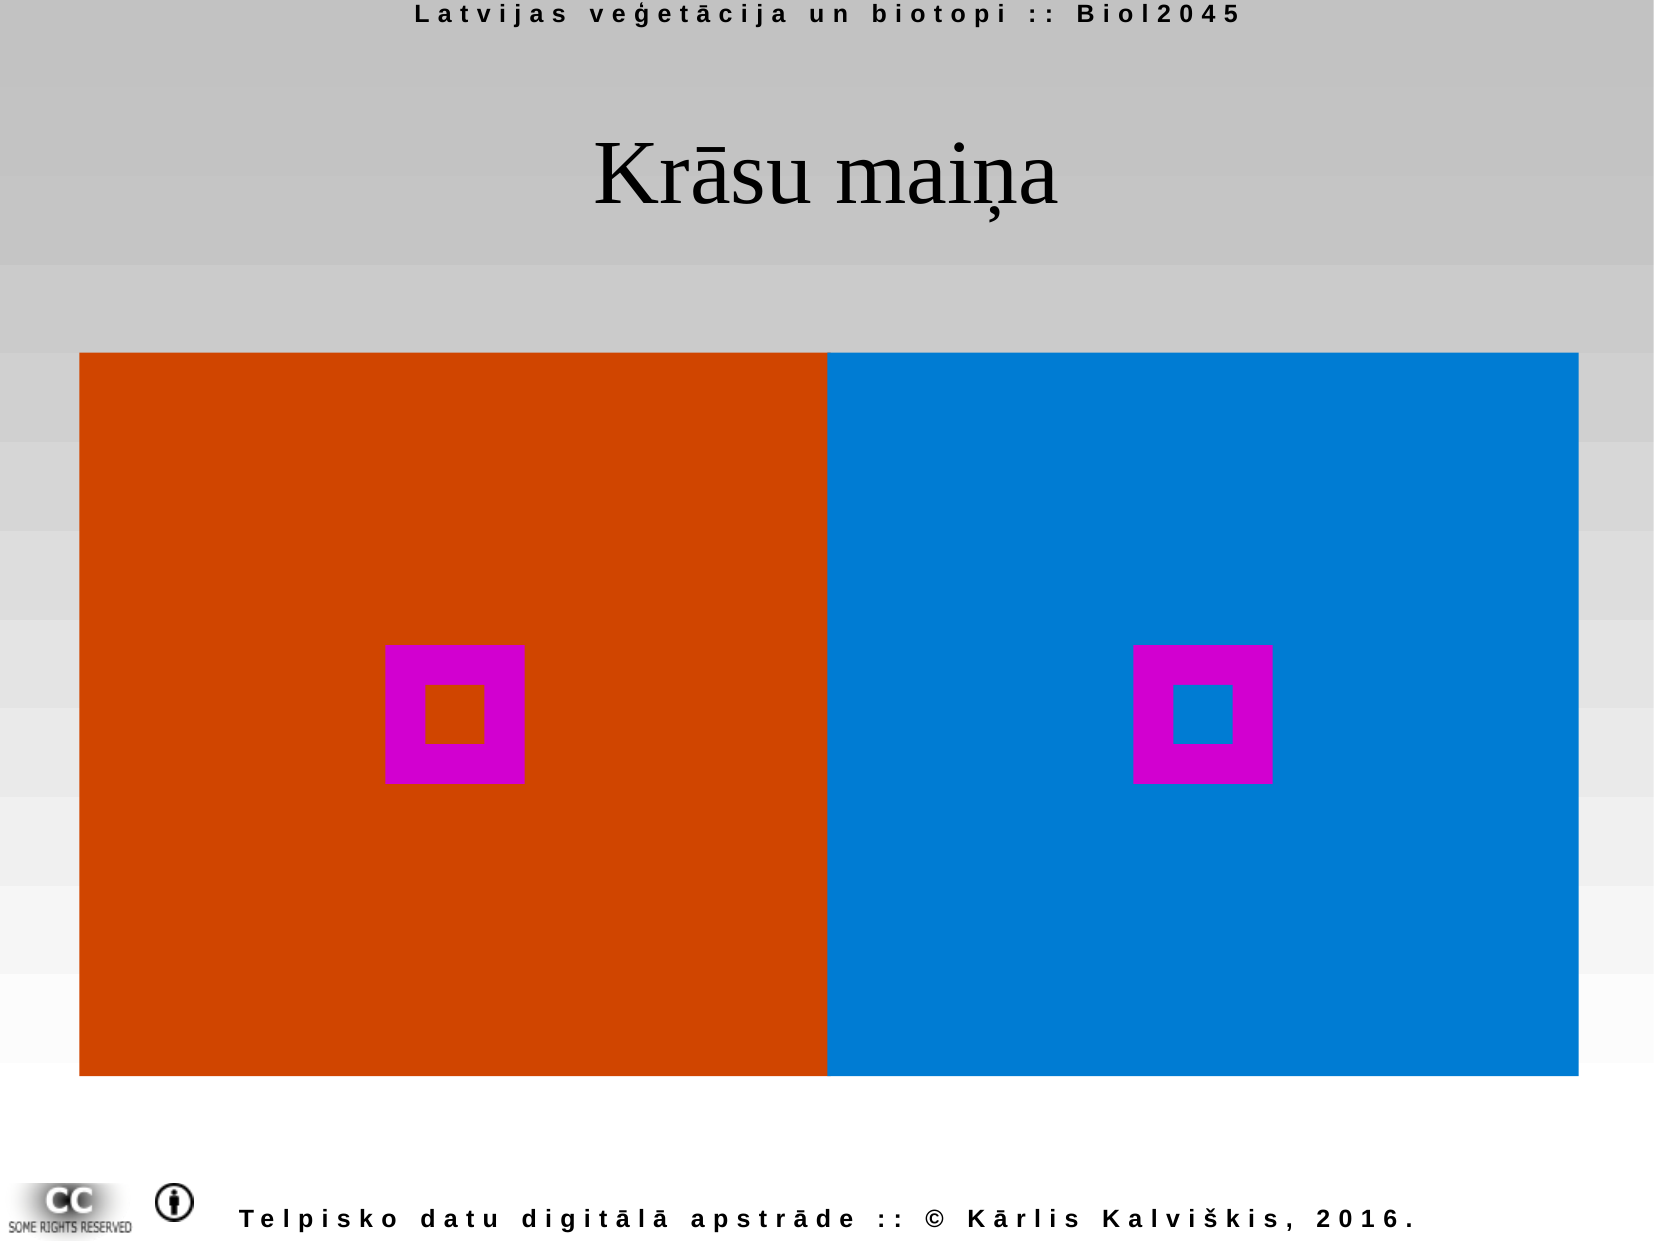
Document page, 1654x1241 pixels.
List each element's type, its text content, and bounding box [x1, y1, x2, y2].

picture [0, 0, 1654, 1241]
title Krāsu maiņa [29, 49, 1625, 296]
text_box [79, 352, 1579, 1077]
